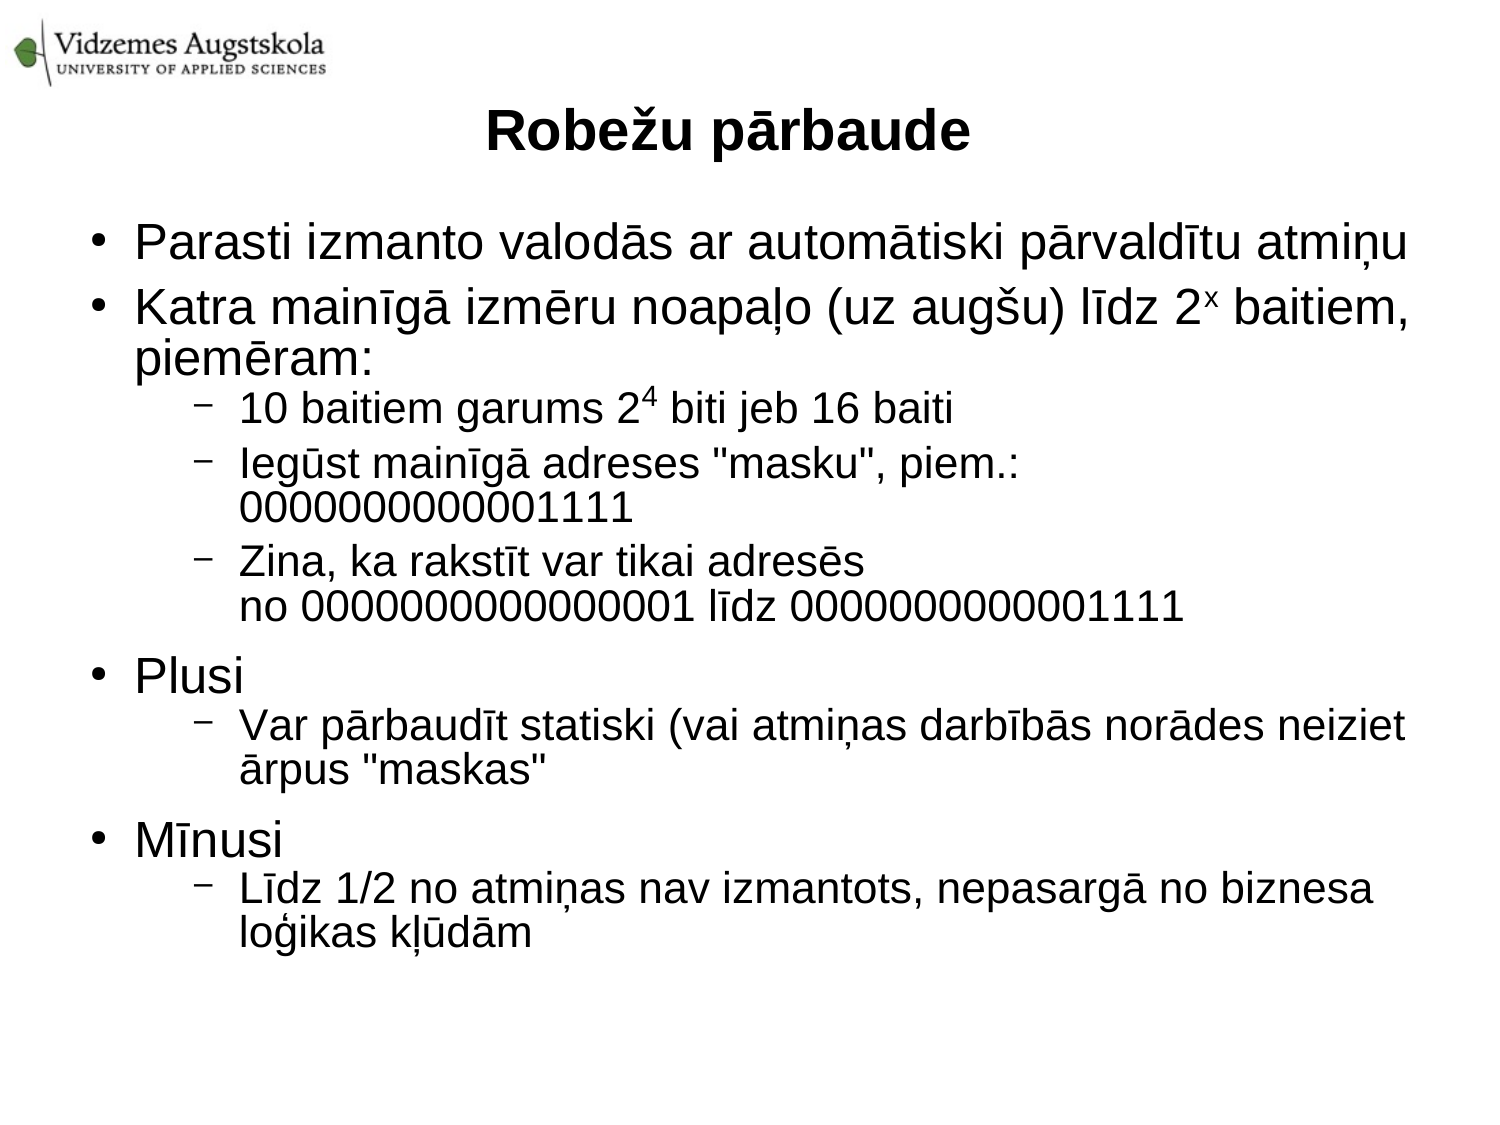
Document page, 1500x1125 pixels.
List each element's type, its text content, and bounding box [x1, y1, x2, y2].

picture [5, 2, 334, 102]
list Parasti izmanto valodās ar automātiski pārvaldītu atmiņu Katra mainīgā izmēru noapaļo (uz augšu) līdz 2x baitiem, piemēram: 10 baitiem garums 24 biti jeb 16 baiti Iegūst mainīgā adreses "masku", piem.: 0000000000001111 Zina, ka rakstīt var tikai adresēs no 0000000000000001 līdz 0000000000001111 Plusi Var pārbaudīt statiski (vai atmiņas darbībās norādes neiziet ārpus "maskas" Mīnusi Līdz 1/2 no atmiņas nav izmantots, nepasargā no biznesa loģikas kļūdām [74, 214, 1424, 1004]
title Robežu pārbaude [85, 87, 1372, 177]
